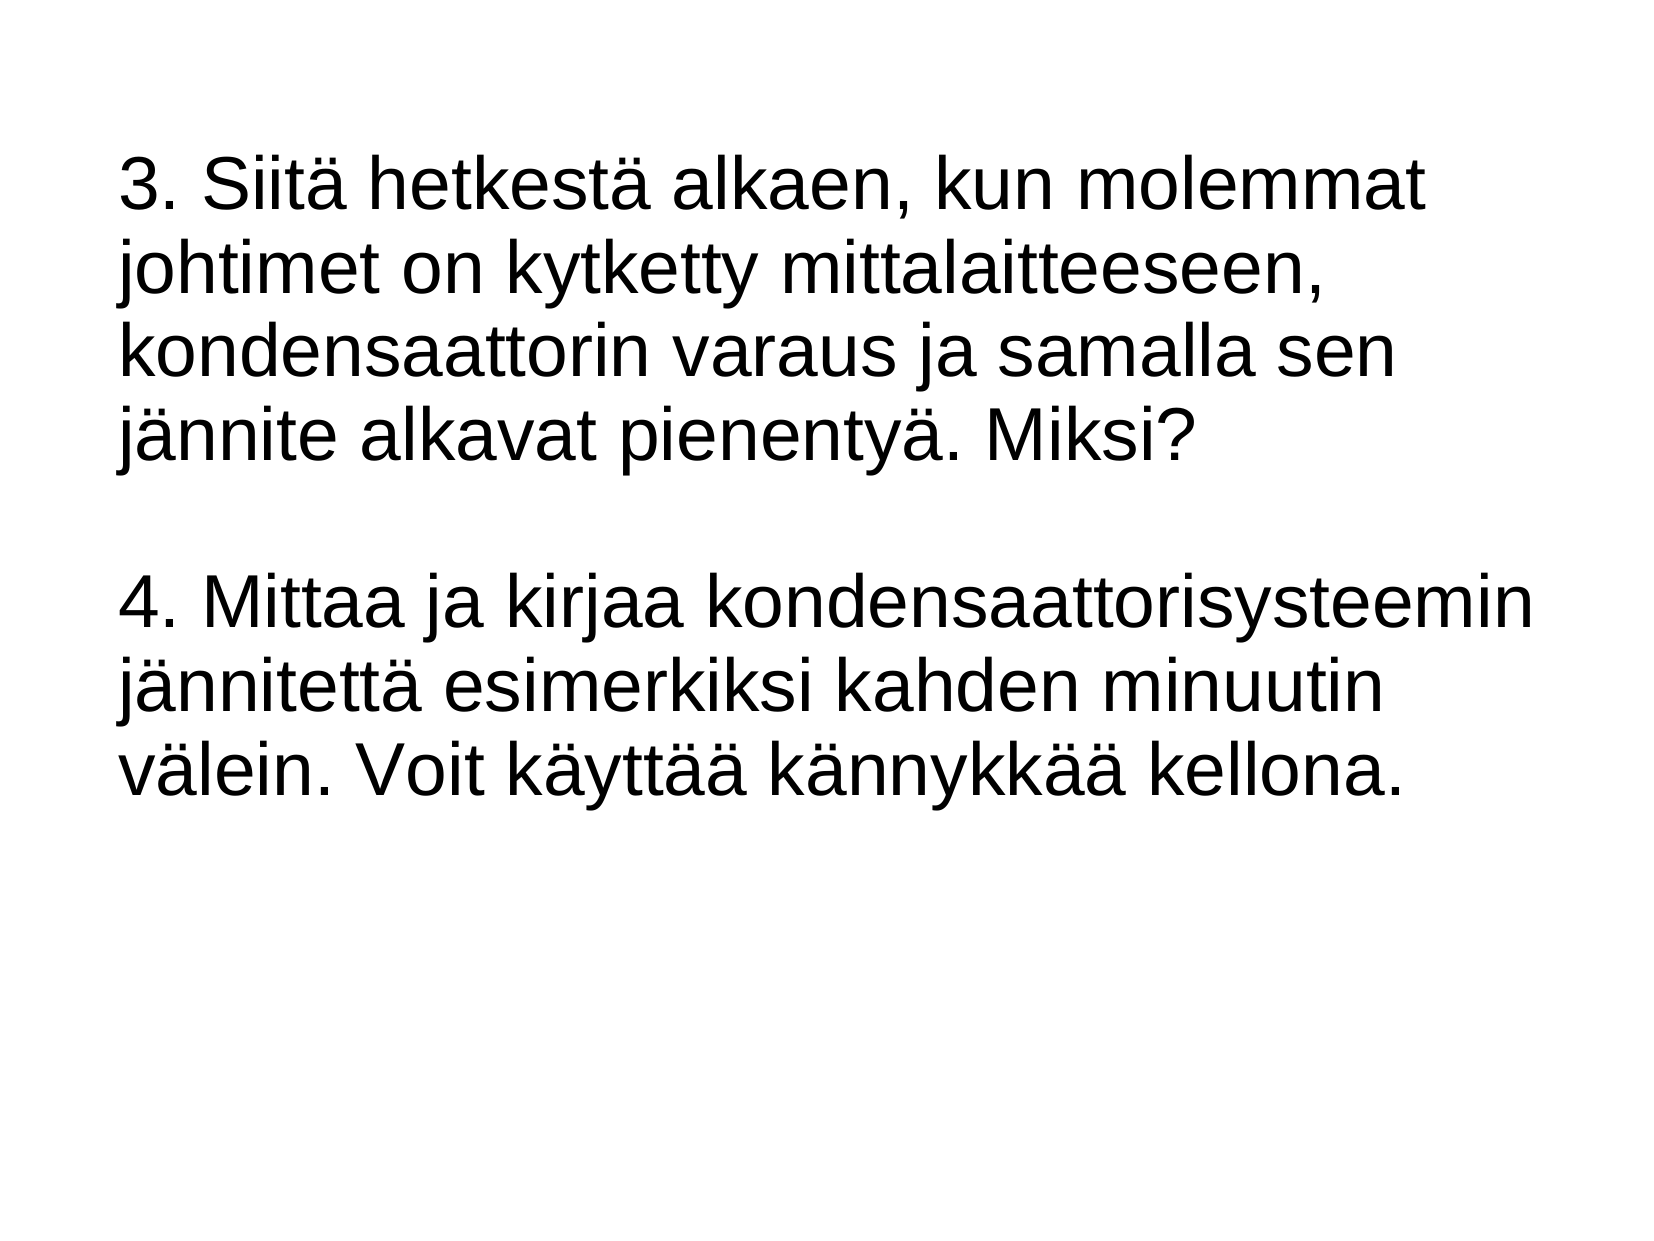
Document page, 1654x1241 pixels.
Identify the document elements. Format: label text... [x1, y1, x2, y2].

text_box 3. Siitä hetkestä alkaen, kun molemmat johtimet on kytketty mittalaitteeseen, kondensaattorin varaus ja samalla sen jännite alkavat pienentyä. Miksi? 4. Mittaa ja kirjaa kondensaattorisysteemin jännitettä esimerkiksi kahden minuutin välein. Voit käyttää kännykkää kellona. [103, 129, 1607, 817]
